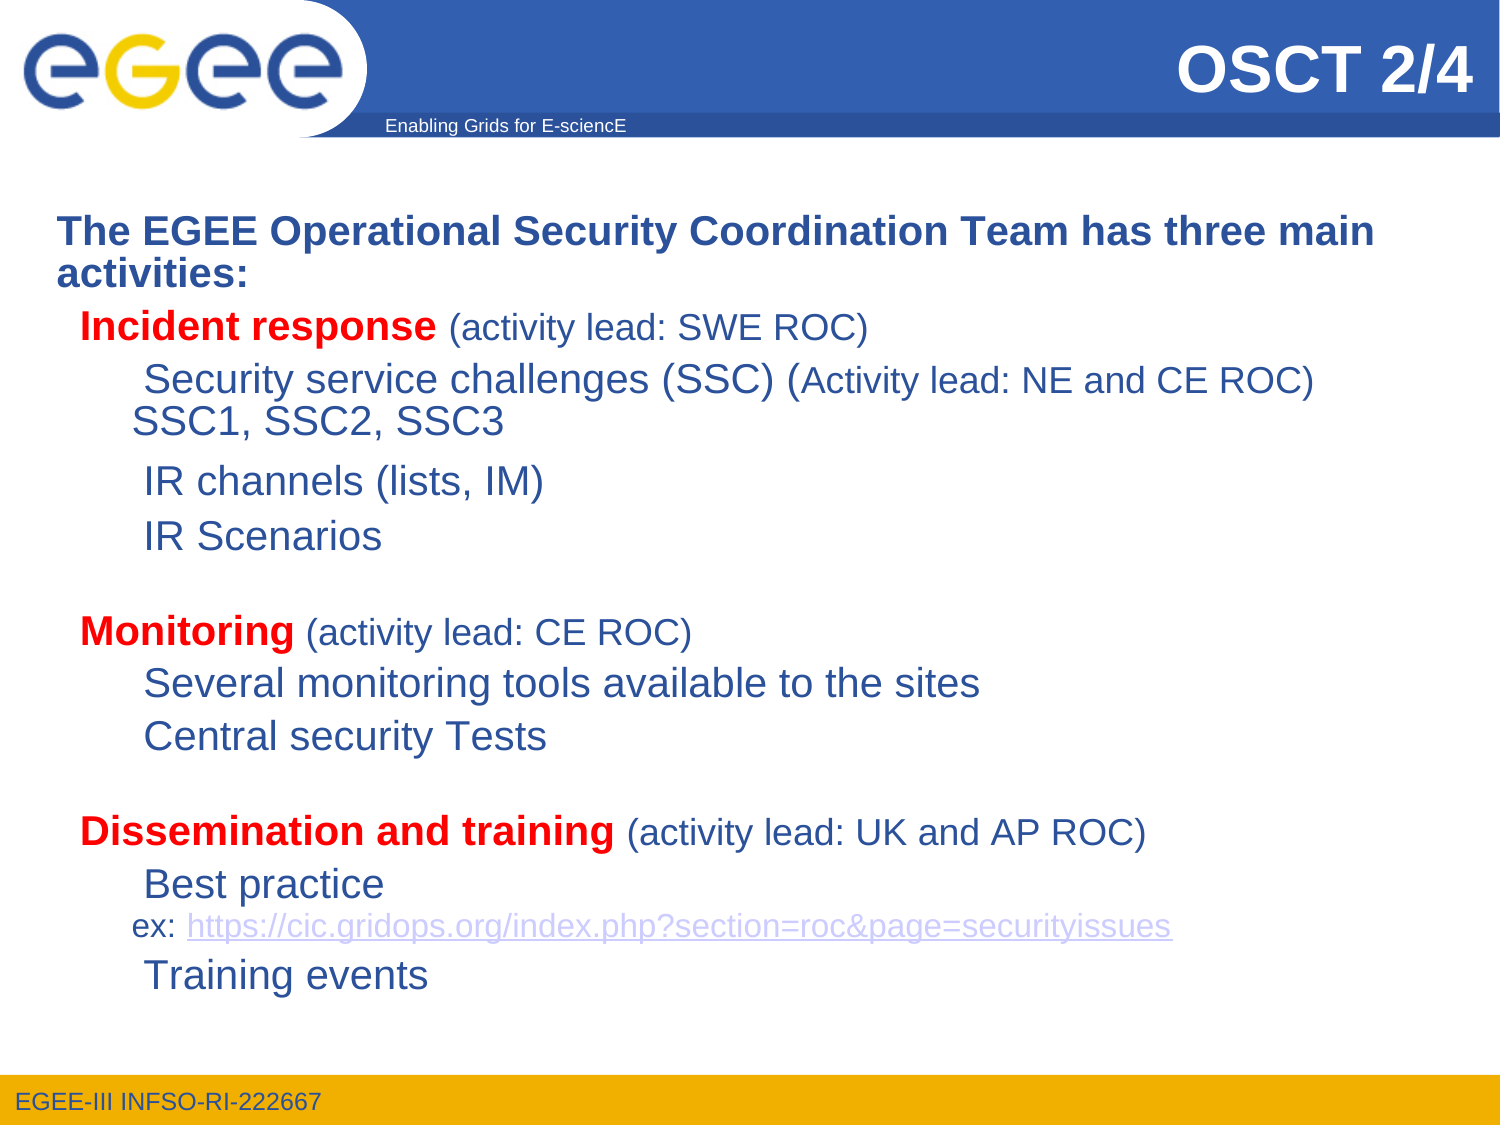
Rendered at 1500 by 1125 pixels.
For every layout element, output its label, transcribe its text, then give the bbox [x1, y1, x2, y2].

title OSCT 2/4 [369, 0, 1474, 145]
picture [18, 30, 349, 112]
subtitle The EGEE Operational Security Coordination Team has three main activities: Incident response (activity lead: SWE ROC) Security service challenges (SSC) (Activity lead: NE and CE ROC) SSC1, SSC2, SSC3 IR channels (lists, IM)‏ IR Scenarios Monitoring (activity lead: CE ROC) Several monitoring tools available to the sites Central security Tests Dissemination and training (activity lead: UK and AP ROC) Best practice ex: https://cic.gridops.org/index.php?section=roc&page=securityissues Training events [56, 163, 1465, 1047]
